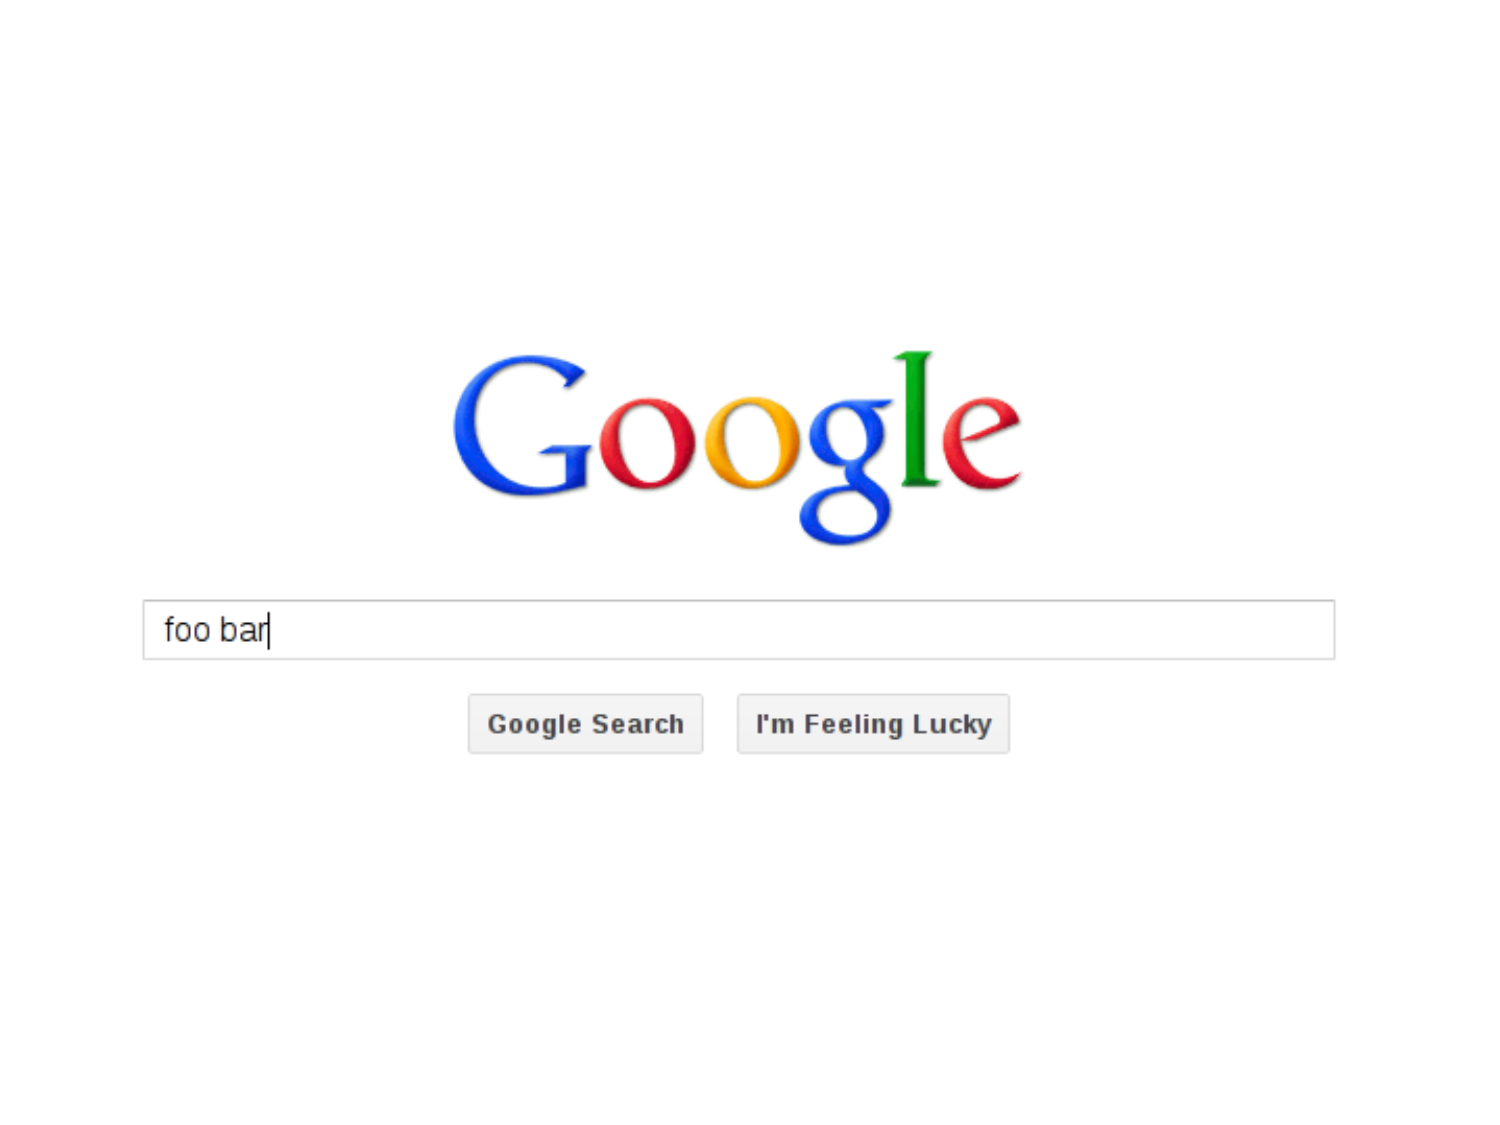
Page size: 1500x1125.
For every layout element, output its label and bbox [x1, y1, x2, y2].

picture [118, 314, 1382, 811]
